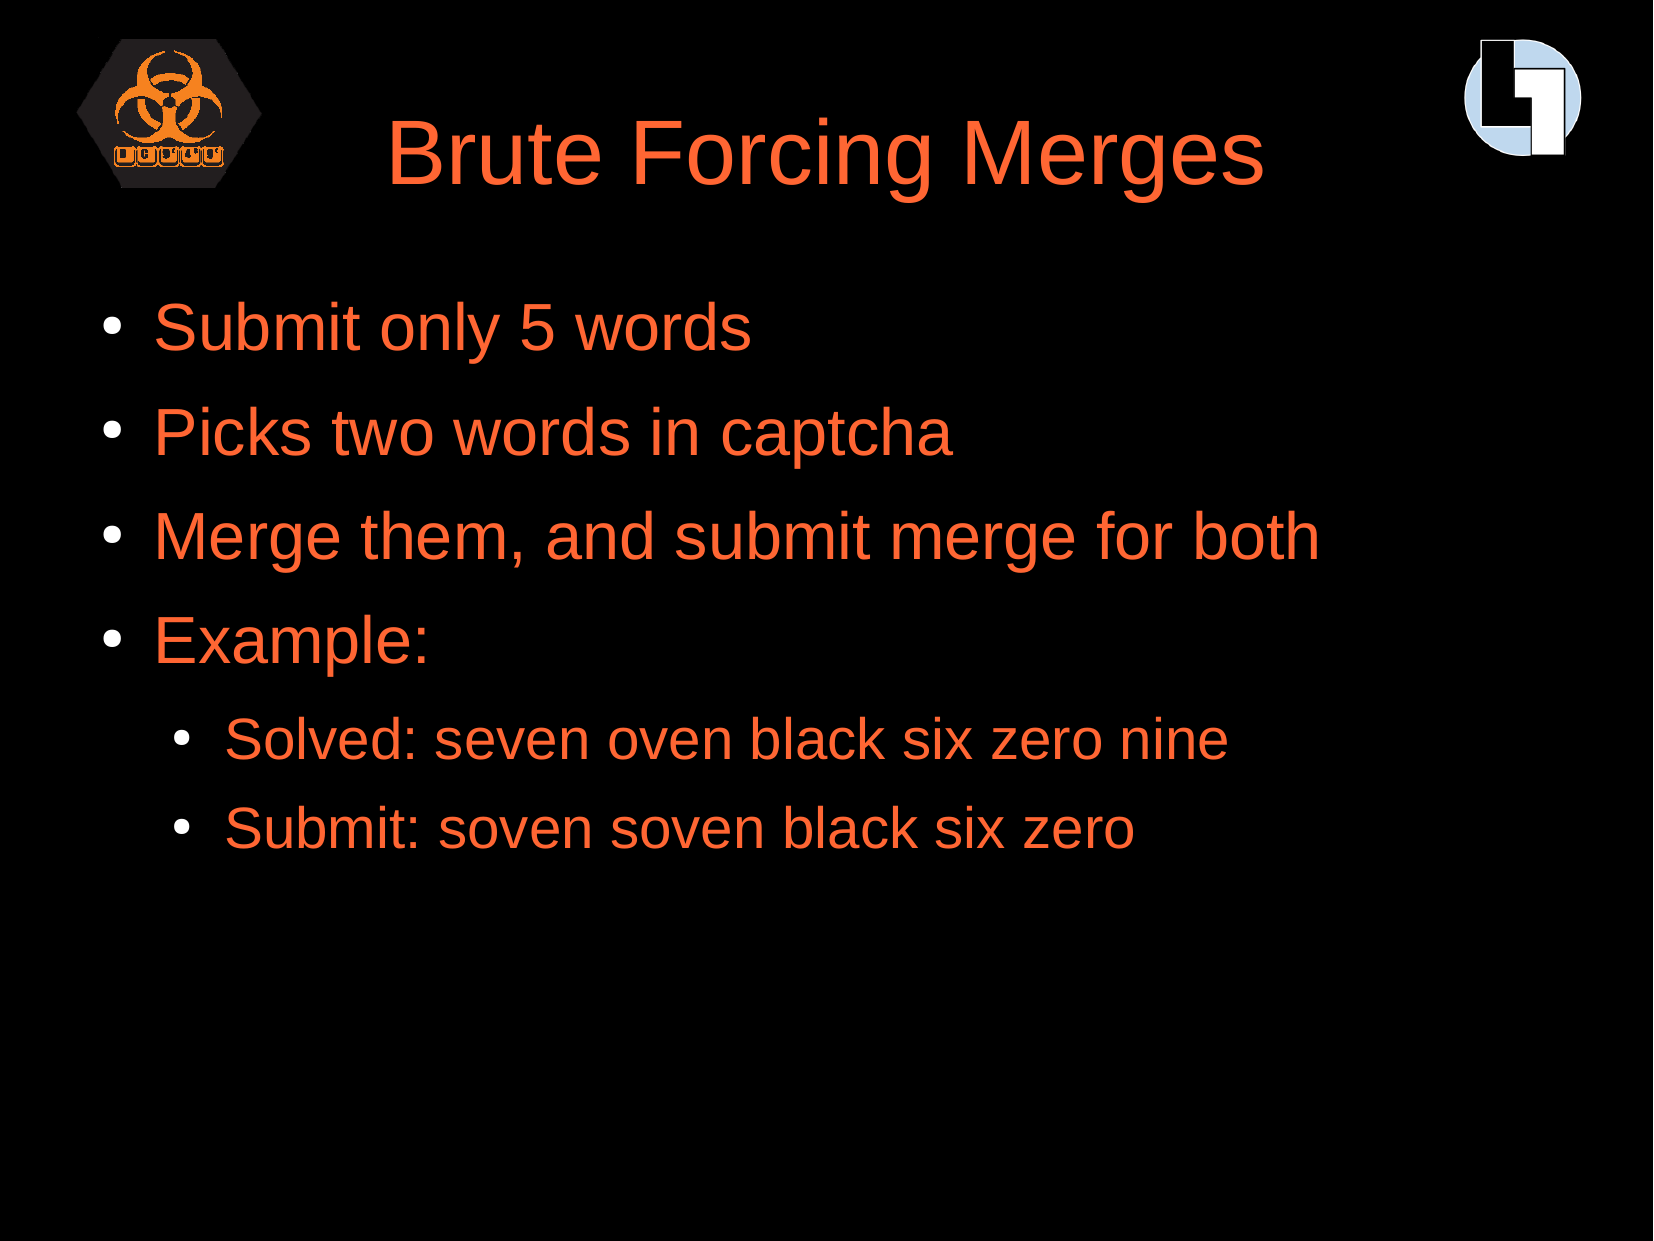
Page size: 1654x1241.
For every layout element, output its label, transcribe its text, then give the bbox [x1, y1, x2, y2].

title Brute Forcing Merges [82, 49, 1571, 257]
picture [75, 37, 263, 188]
picture [1462, 37, 1583, 158]
list Submit only 5 words Picks two words in captcha Merge them, and submit merge for both Example: Solved: seven oven black six zero nine Submit: soven soven black six zero [82, 290, 1571, 1109]
